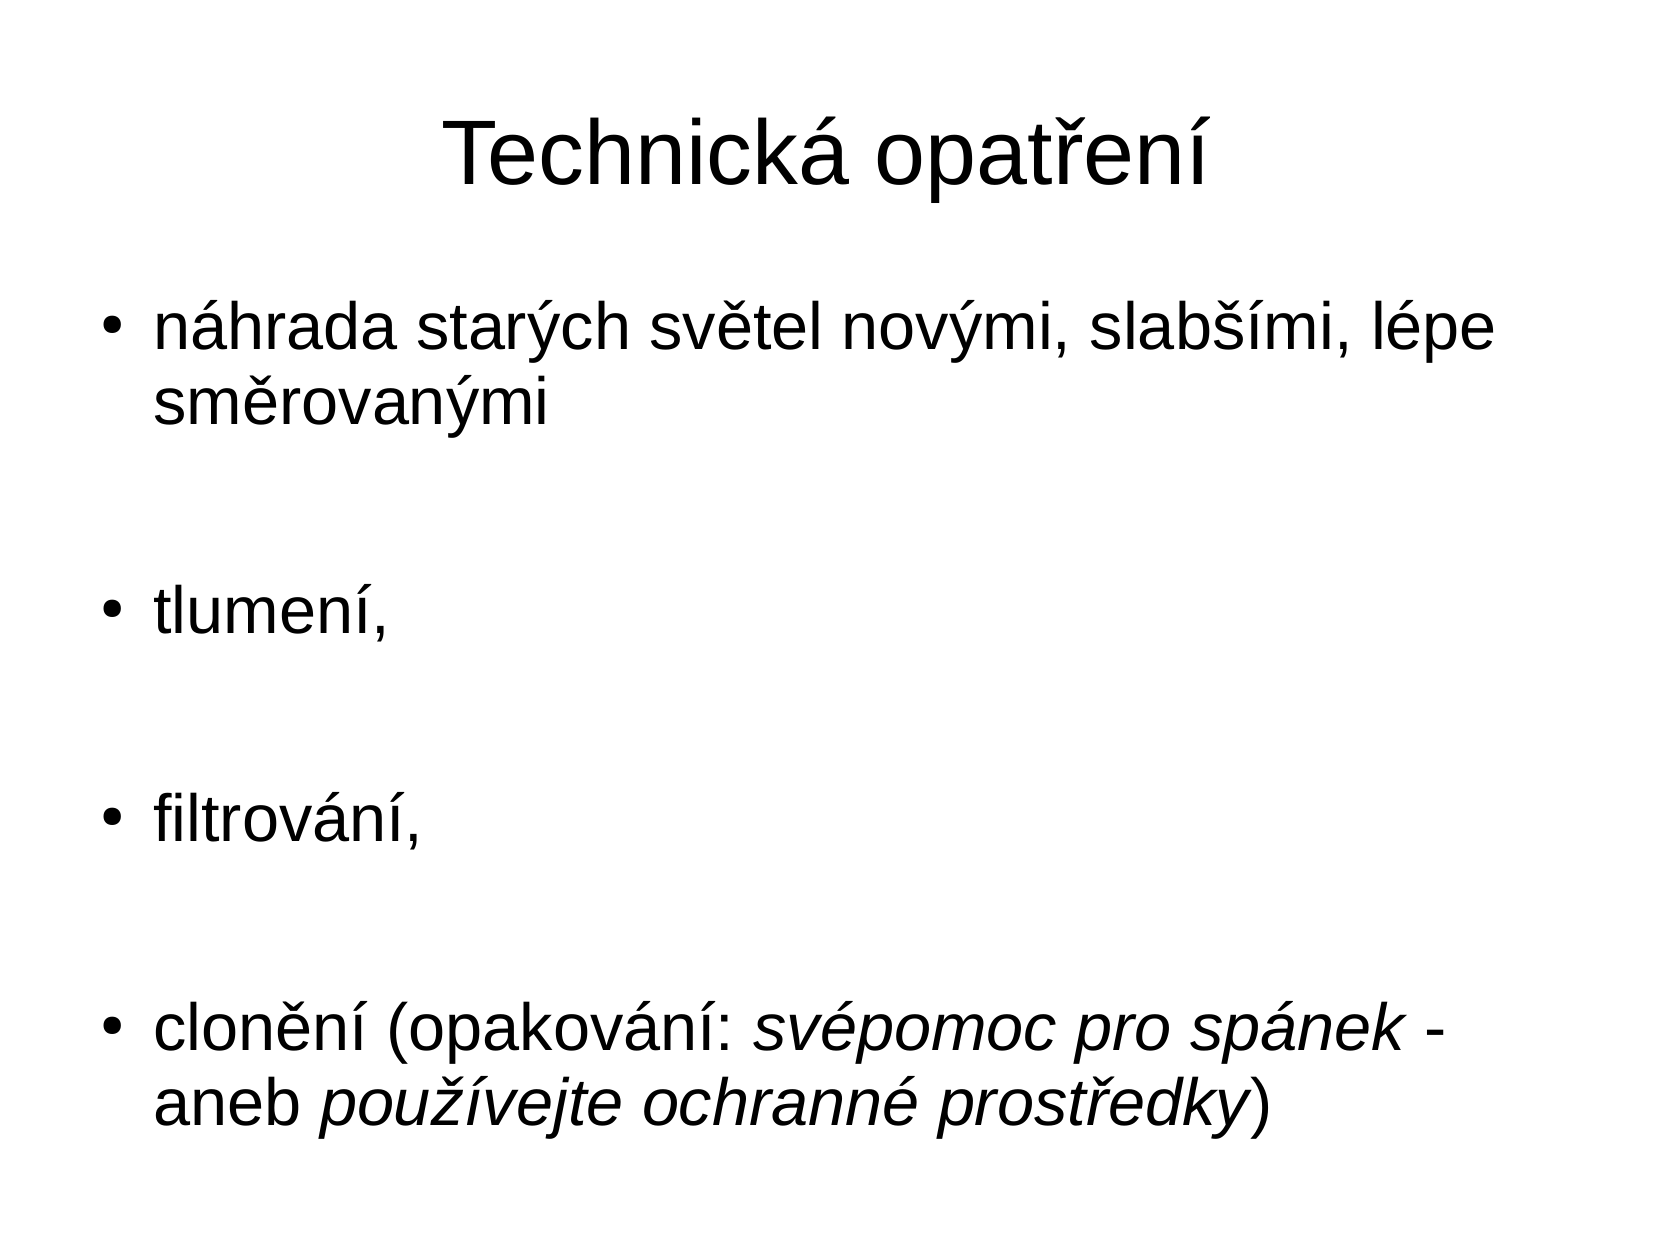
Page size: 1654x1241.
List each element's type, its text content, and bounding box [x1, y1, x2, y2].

list náhrada starých světel novými, slabšími, lépe směrovanými tlumení, filtrování, clonění (opakování: svépomoc pro spánek - aneb používejte ochranné prostředky) [82, 289, 1571, 1241]
title Technická opatření [82, 23, 1571, 283]
